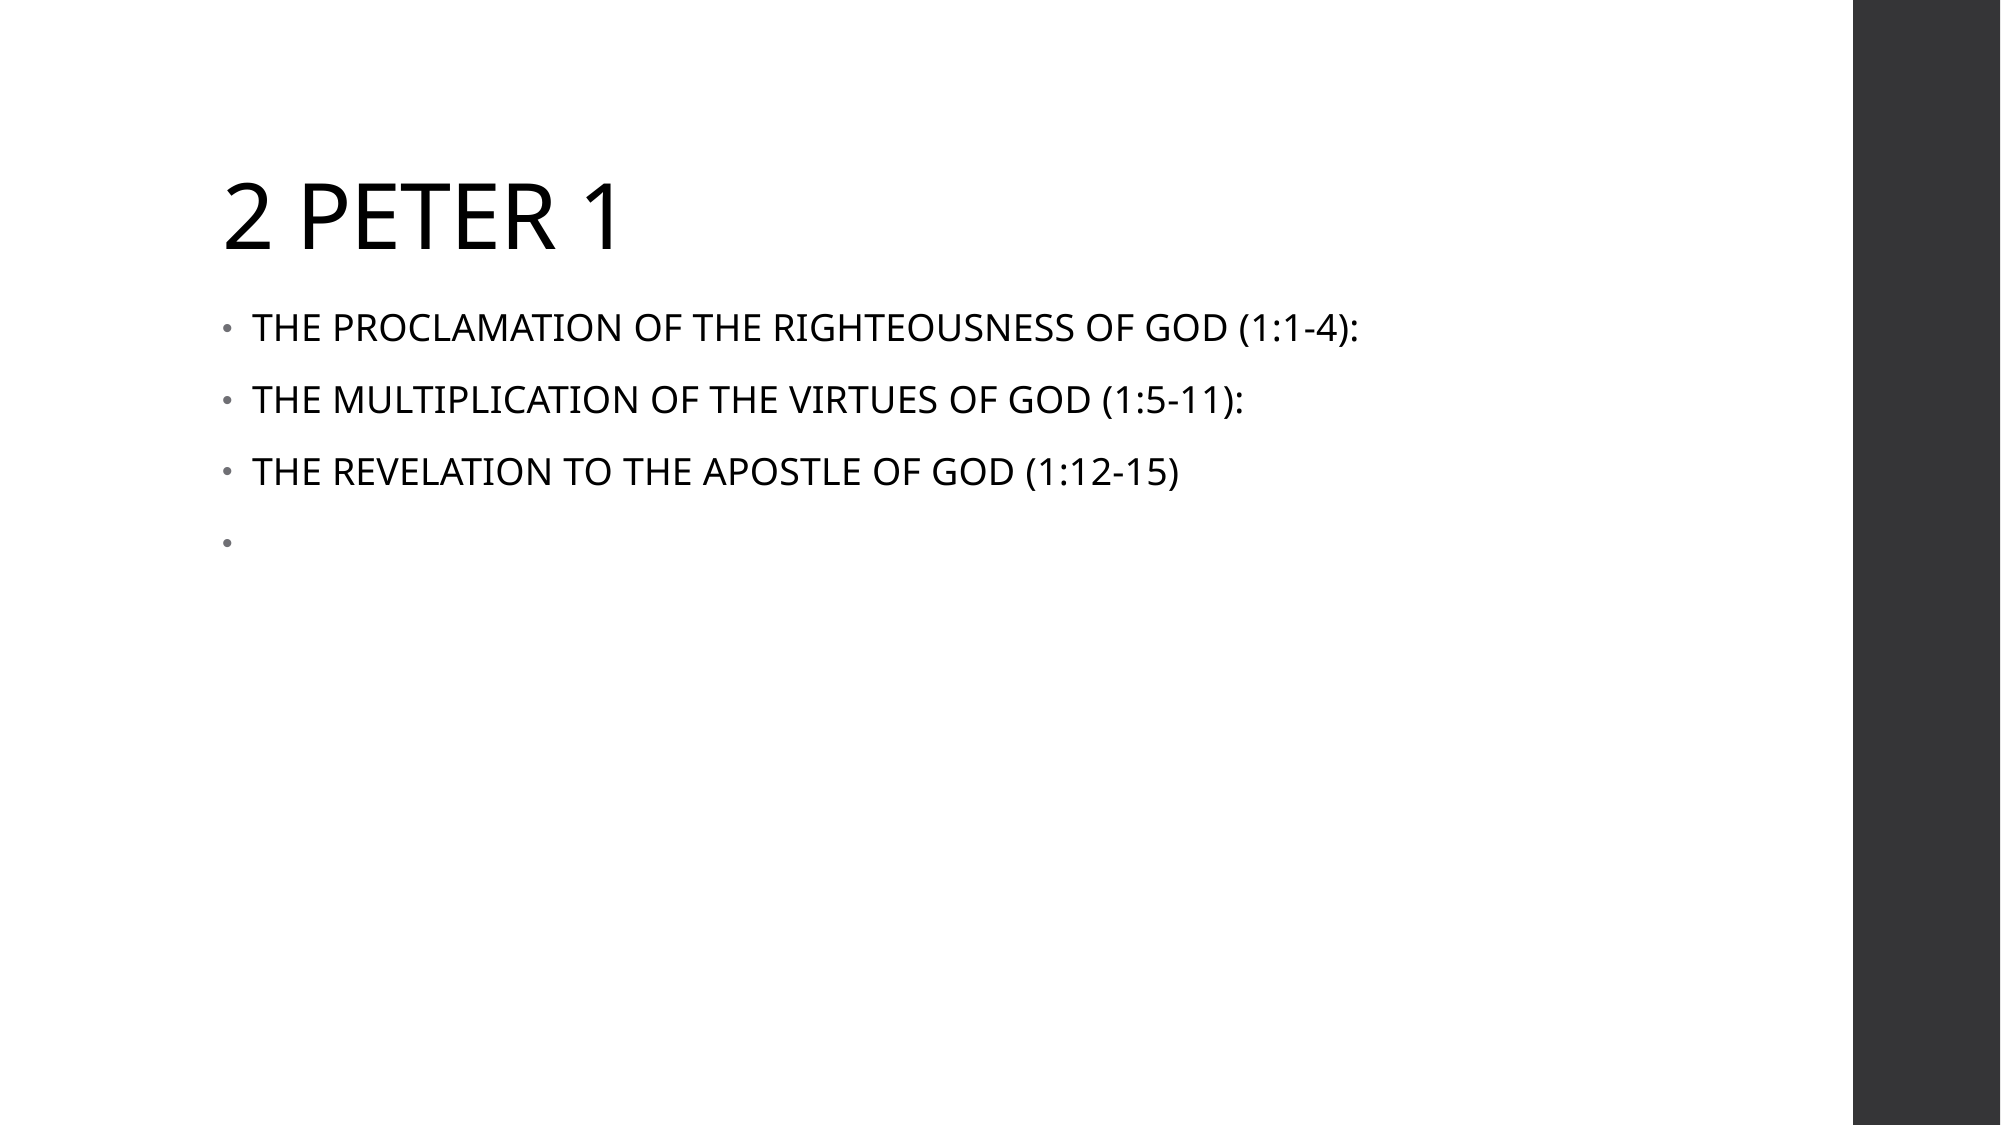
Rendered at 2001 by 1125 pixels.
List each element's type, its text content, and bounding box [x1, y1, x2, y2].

list THE PROCLAMATION OF THE RIGHTEOUSNESS OF GOD (1:1-4): THE MULTIPLICATION OF THE VIRTUES OF GOD (1:5-11): THE REVELATION TO THE APOSTLE OF GOD (1:12-15) [206, 299, 1617, 1014]
title 2 PETER 1 [206, 60, 1797, 278]
